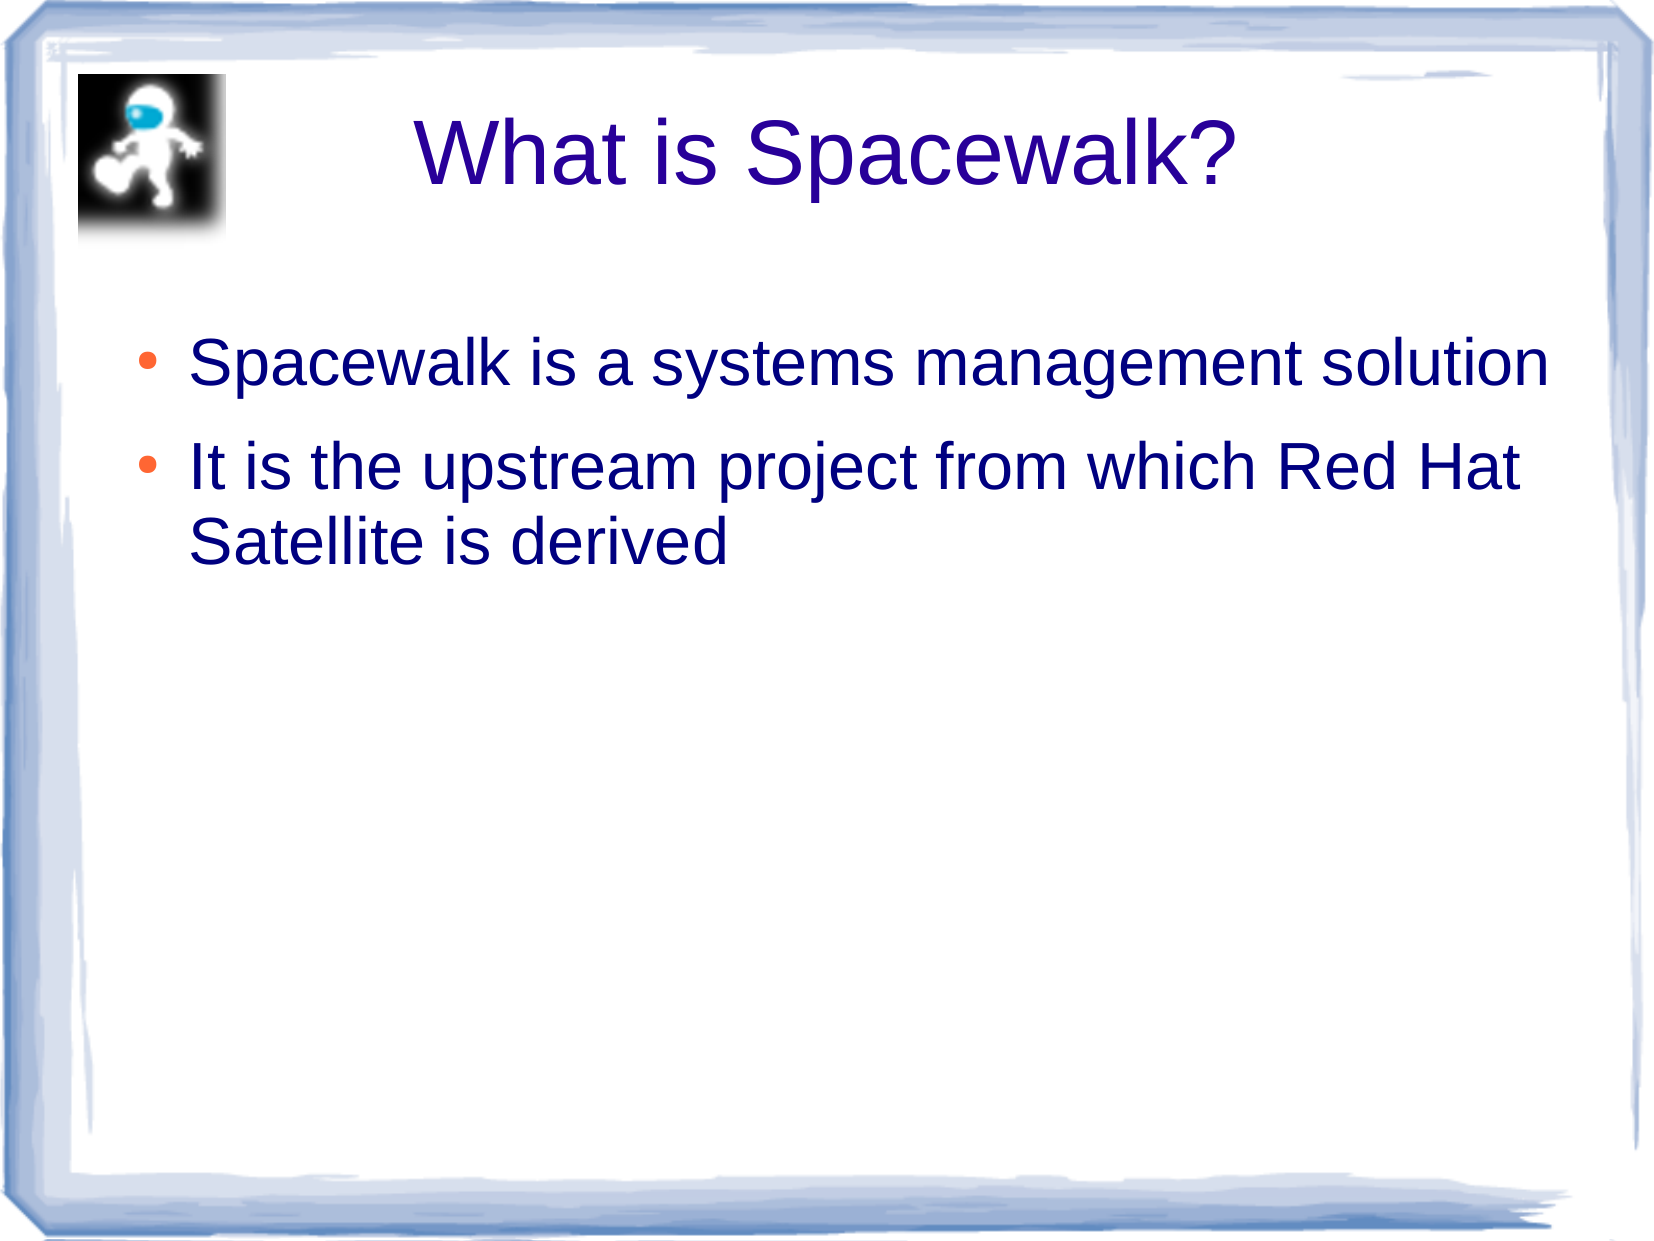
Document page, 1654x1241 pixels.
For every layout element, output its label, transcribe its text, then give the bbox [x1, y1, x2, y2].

title What is Spacewalk? [82, 49, 1571, 257]
picture [0, 0, 1654, 1241]
list Spacewalk is a systems management solution It is the upstream project from which Red Hat Satellite is derived [118, 324, 1571, 1004]
